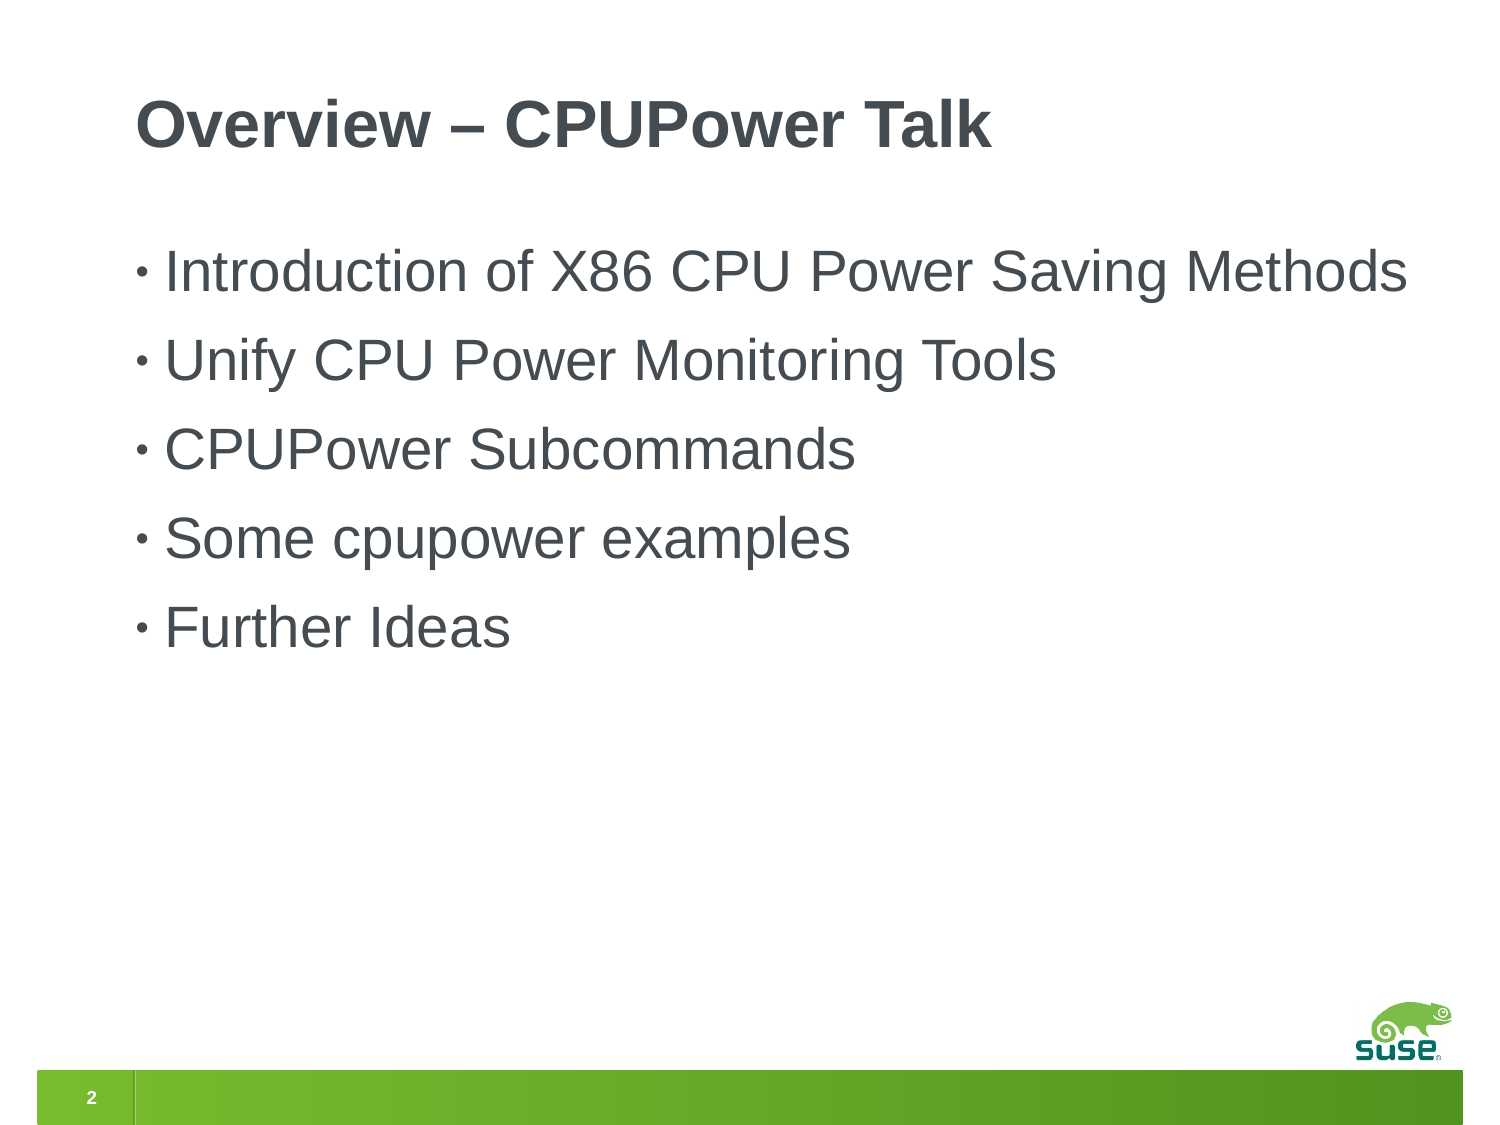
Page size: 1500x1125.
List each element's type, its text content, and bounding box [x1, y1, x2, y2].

title Overview – CPUPower Talk [135, 43, 1372, 206]
picture [1355, 1001, 1452, 1061]
list Introduction of X86 CPU Power Saving Methods Unify CPU Power Monitoring Tools CPUPower Subcommands Some cpupower examples Further Ideas [135, 238, 1415, 982]
